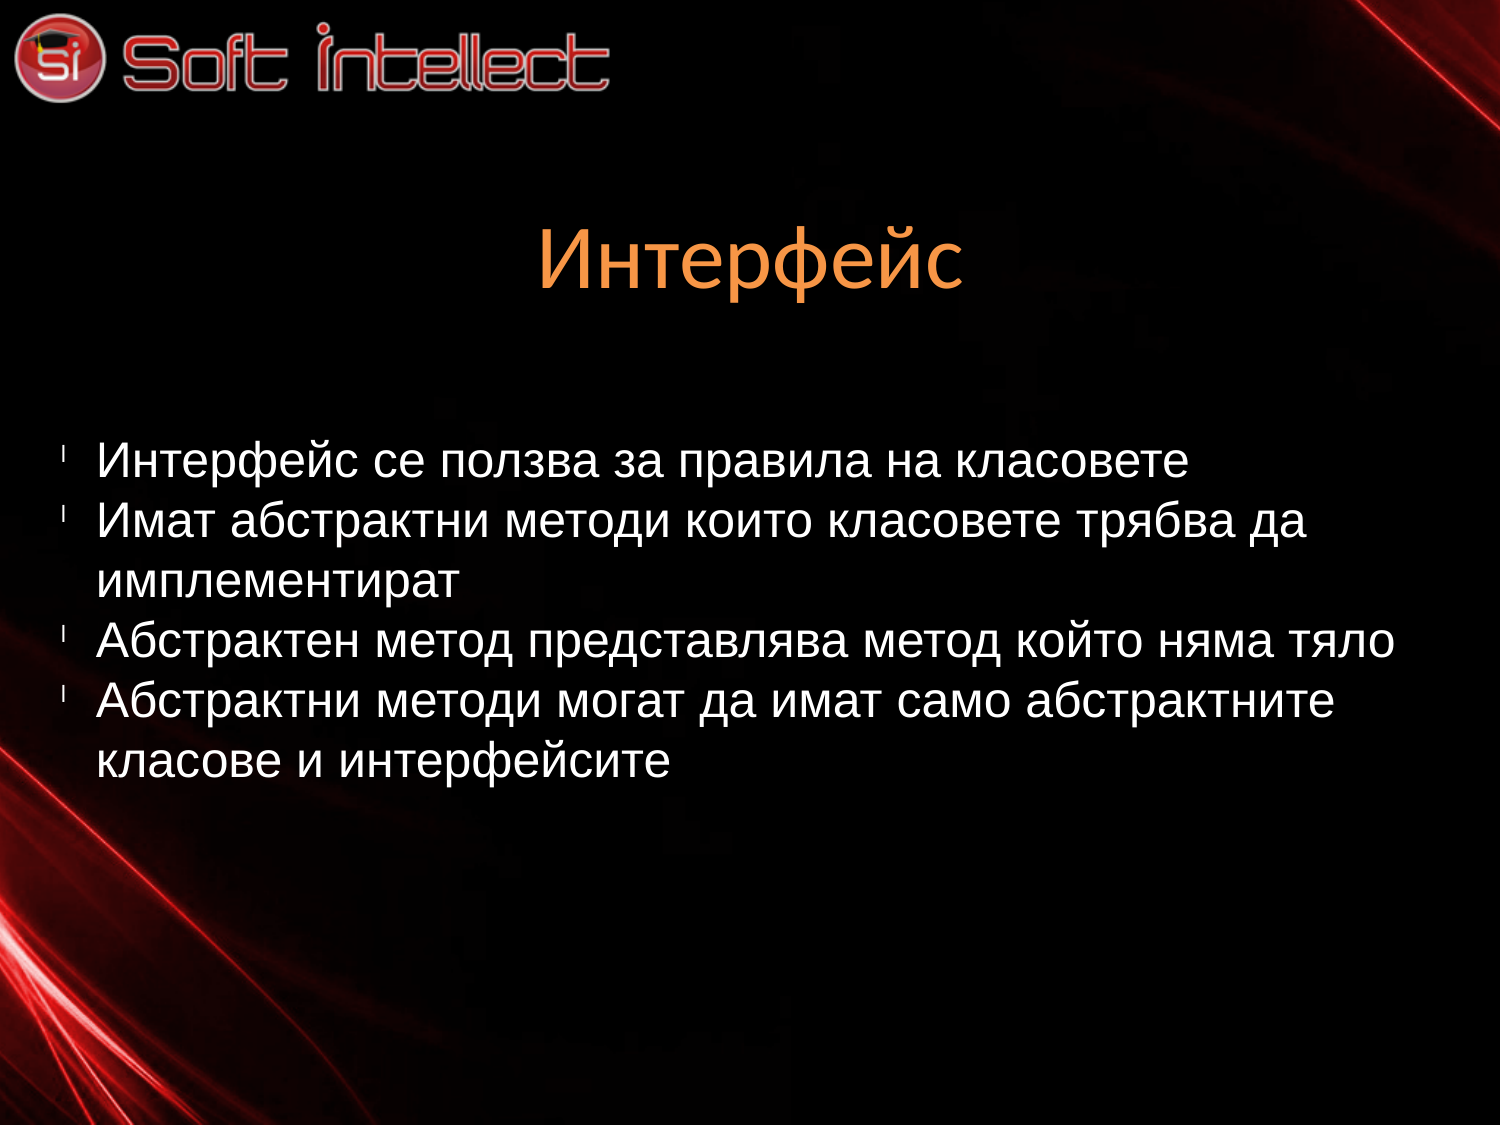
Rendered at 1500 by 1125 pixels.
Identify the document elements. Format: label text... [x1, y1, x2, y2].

text_box Интерфейс [75, 158, 1425, 346]
picture [0, 0, 1500, 1125]
text_box Интерфейс се ползва за правила на класовете Имат абстрактни методи които класовете трябва да имплементират Абстрактен метод представлява метод който няма тяло Абстрактни методи могат да имат само абстрактните класове и интерфейсите [45, 420, 1455, 660]
